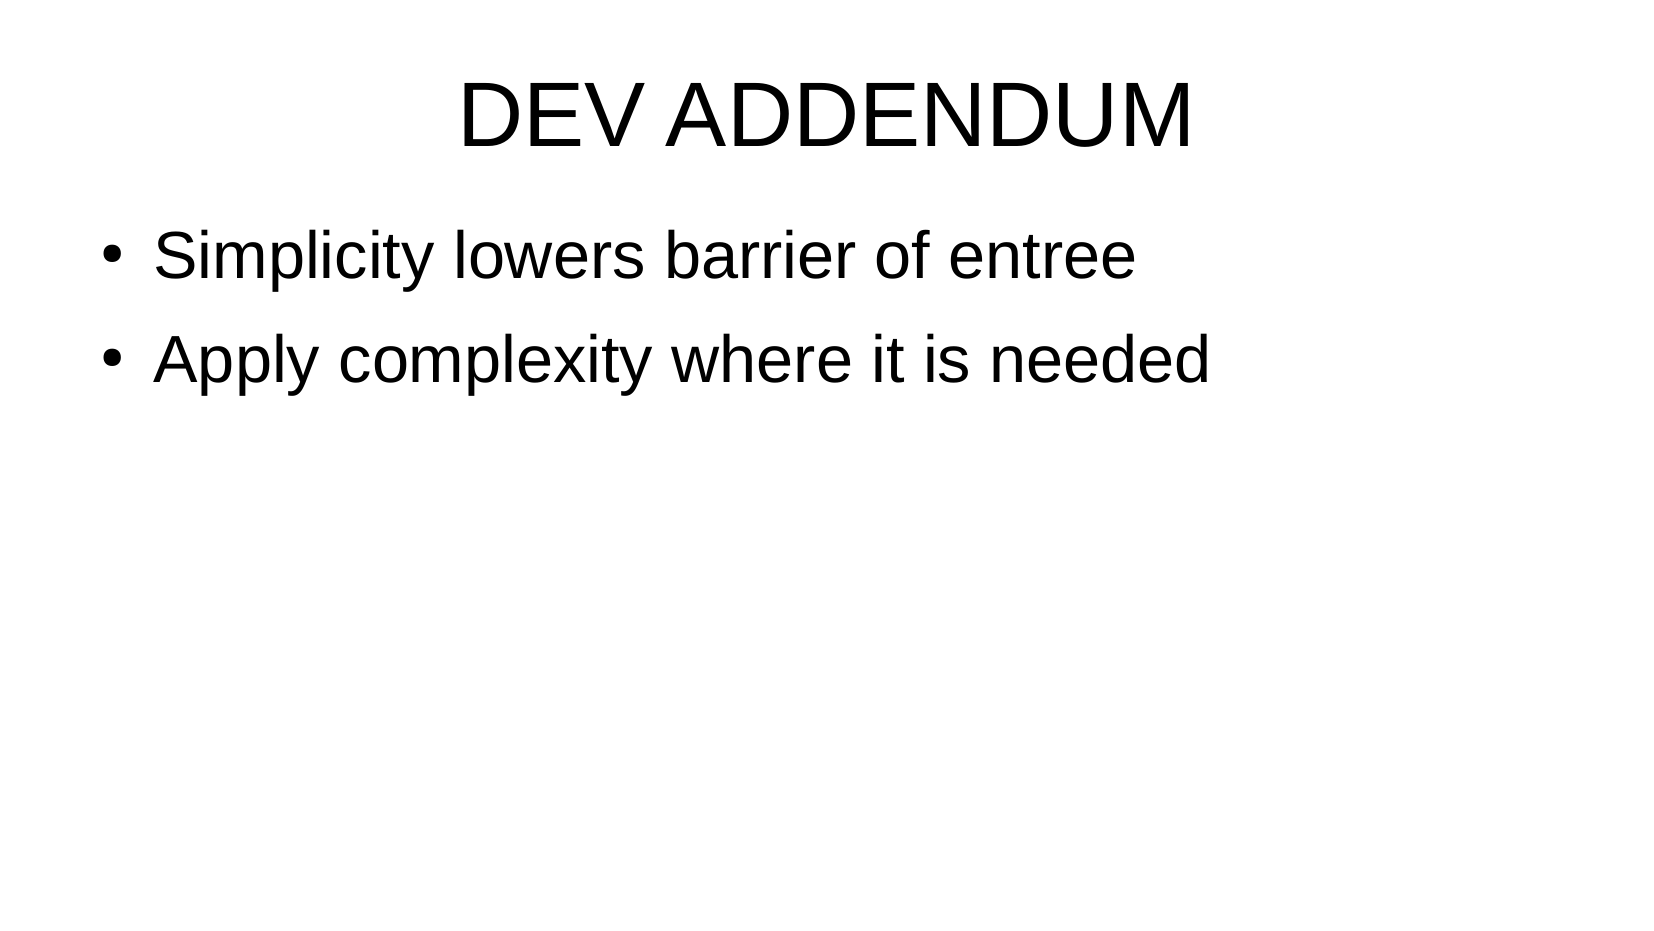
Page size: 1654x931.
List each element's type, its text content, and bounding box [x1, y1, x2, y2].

list Simplicity lowers barrier of entree Apply complexity where it is needed [82, 217, 1571, 758]
title DEV ADDENDUM [82, 37, 1571, 193]
